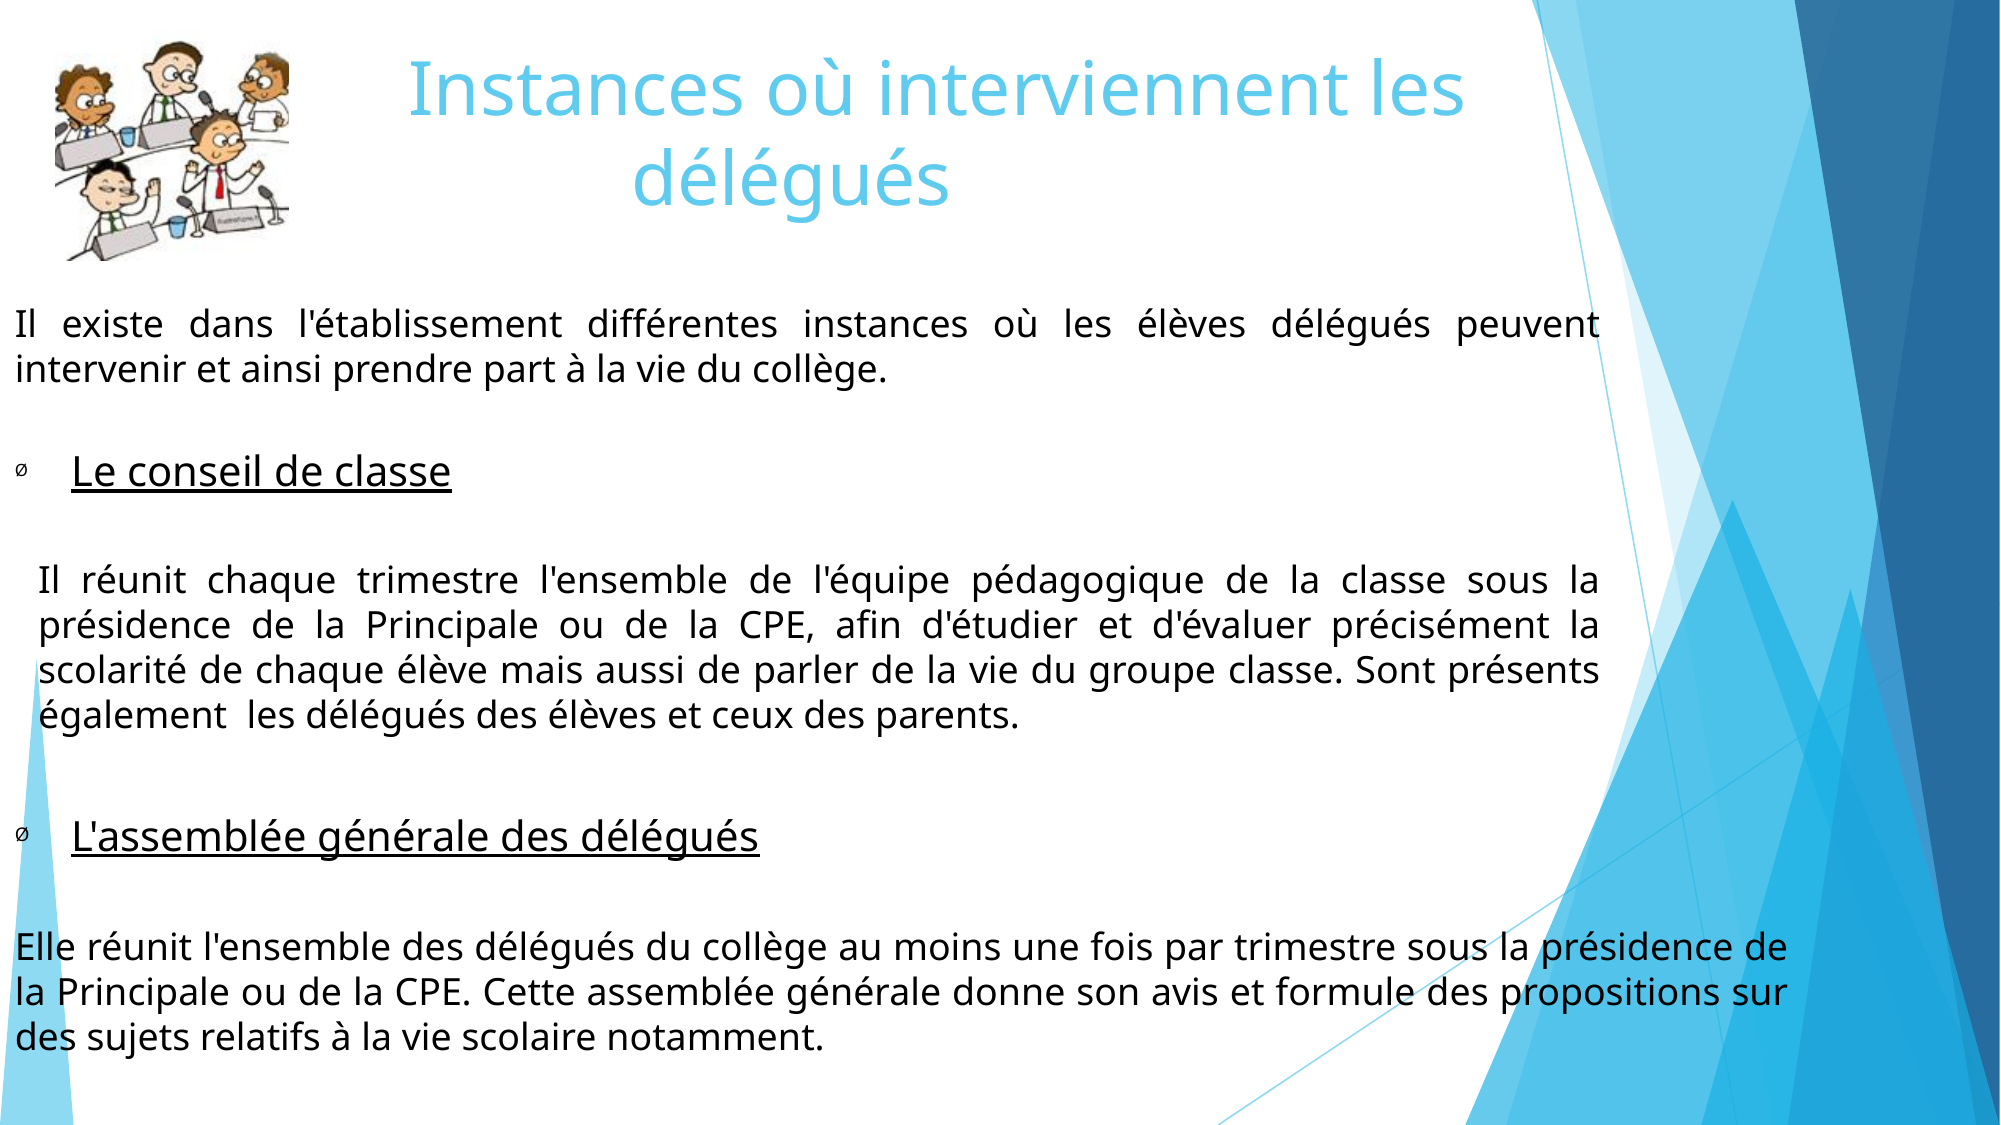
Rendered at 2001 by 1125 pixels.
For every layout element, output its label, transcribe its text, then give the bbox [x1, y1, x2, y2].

text_box Il existe dans l'établissement différentes instances où les élèves délégués peuvent intervenir et ainsi prendre part à la vie du collège. [0, 292, 1617, 443]
text_box Elle réunit l'ensemble des délégués du collège au moins une fois par trimestre sous la présidence de la Principale ou de la CPE. Cette assemblée générale donne son avis et formule des propositions sur des sujets relatifs à la vie scolaire notamment. [0, 915, 1806, 1125]
title Instances où interviennent les délégués [320, 33, 1560, 249]
text_box Il réunit chaque trimestre l'ensemble de l'équipe pédagogique de la classe sous la présidence de la Principale ou de la CPE, afin d'étudier et d'évaluer précisément la scolarité de chaque élève mais aussi de parler de la vie du groupe classe. Sont présents également les délégués des élèves et ceux des parents. [23, 548, 1617, 788]
text_box L'assemblée générale des délégués [0, 801, 825, 915]
text_box Le conseil de classe [0, 437, 1188, 547]
picture [54, 29, 290, 261]
